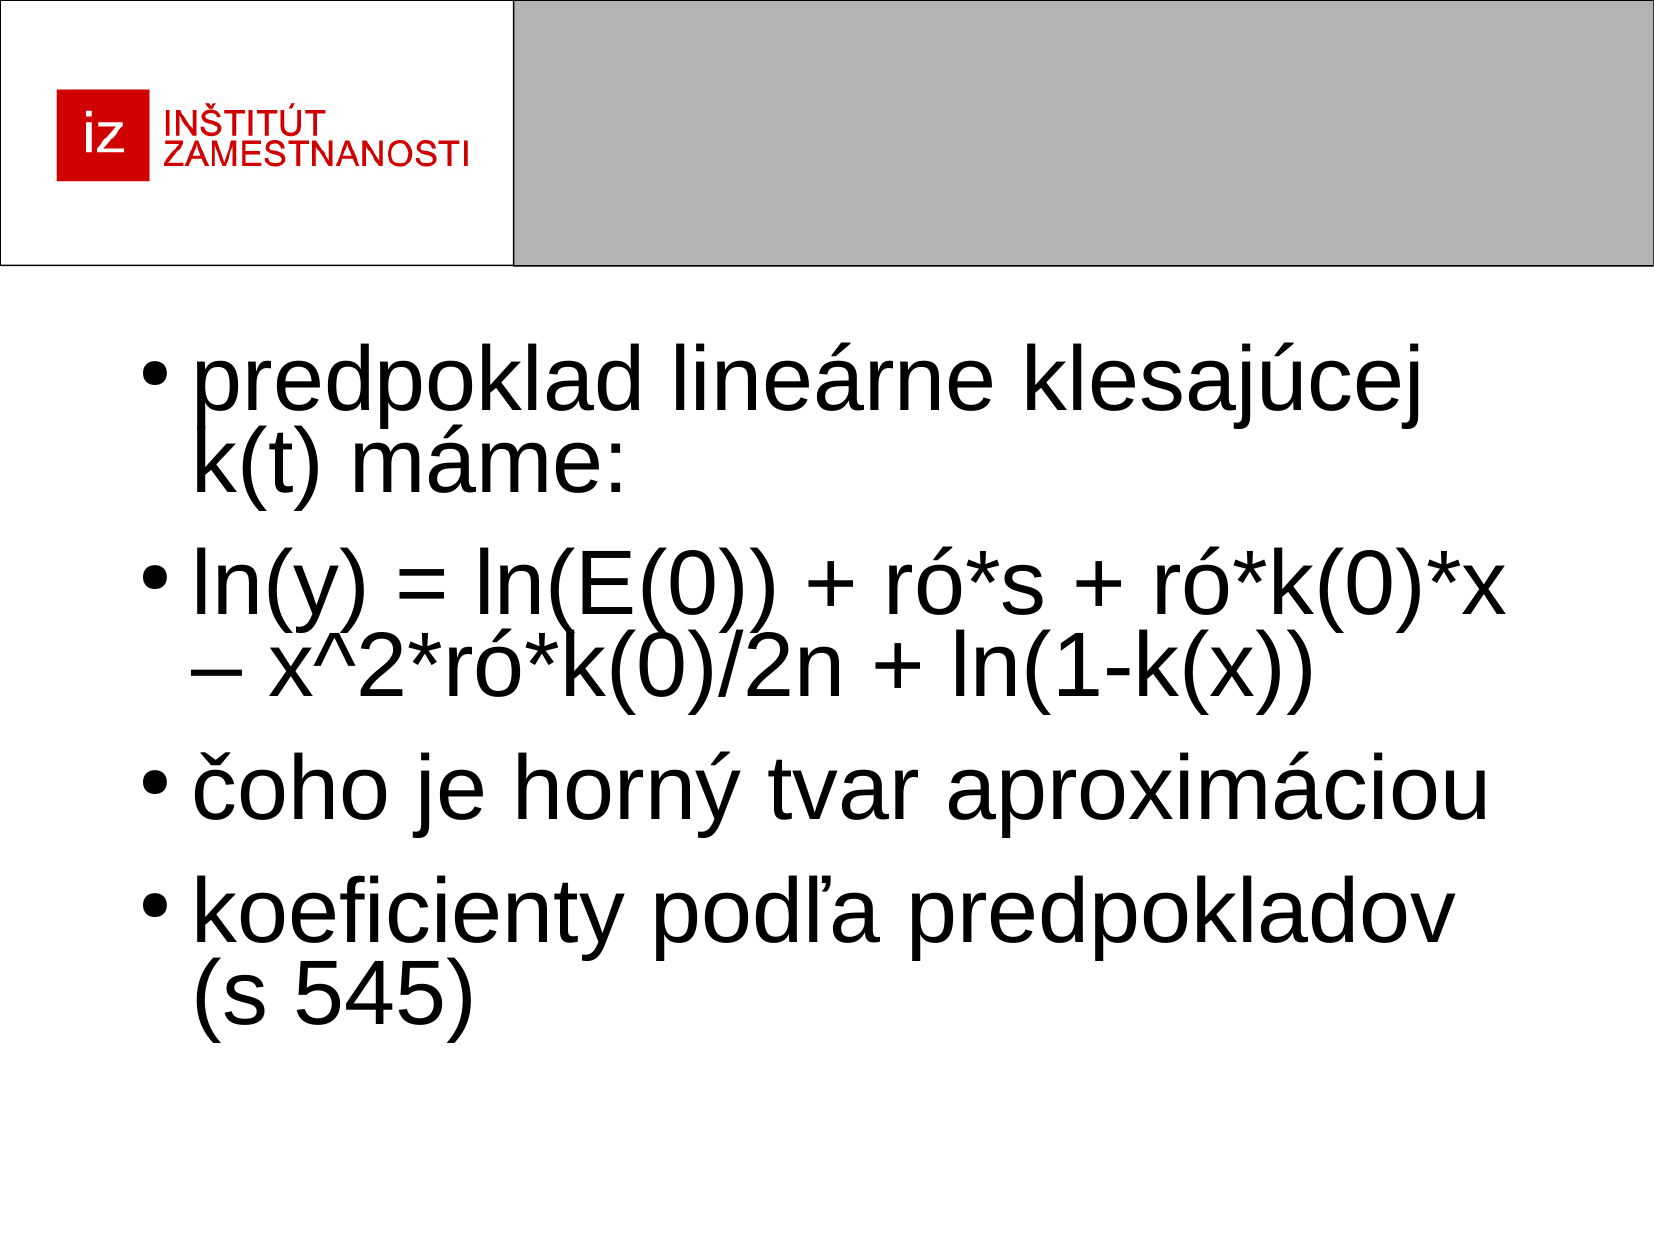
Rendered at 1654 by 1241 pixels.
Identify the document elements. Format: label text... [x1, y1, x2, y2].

list predpoklad lineárne klesajúcej k(t) máme: ln(y) = ln(E(0)) + ró*s + ró*k(0)*x – x^2*ró*k(0)/2n + ln(1-k(x)) čoho je horný tvar aproximáciou koeficienty podľa predpokladov (s 545) [121, 344, 1533, 1112]
picture [5, 8, 512, 257]
